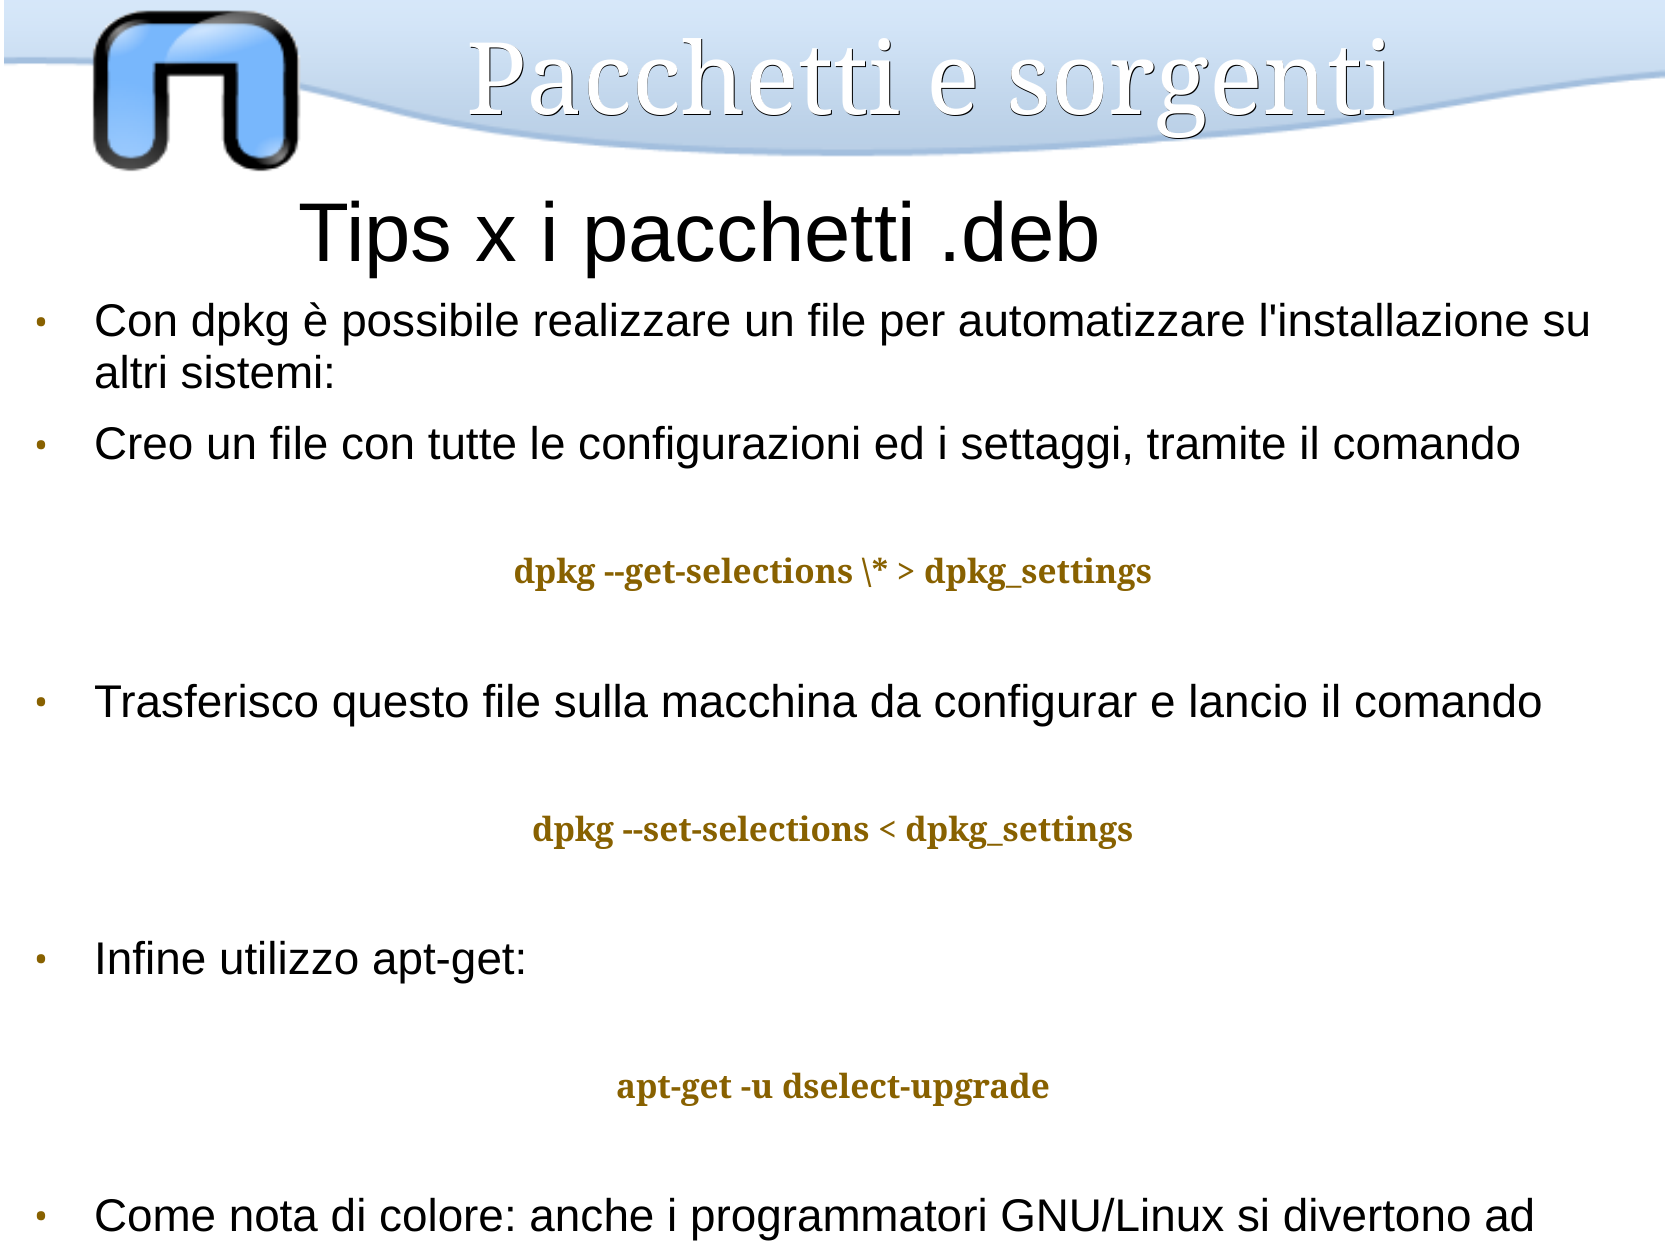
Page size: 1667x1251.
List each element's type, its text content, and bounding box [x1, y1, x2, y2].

picture [0, 0, 373, 295]
list Con dpkg è possibile realizzare un file per automatizzare l'installazione su altri sistemi: Creo un file con tutte le configurazioni ed i settaggi, tramite il comando dpkg --get-selections \* > dpkg_settings Trasferisco questo file sulla macchina da configurar e lancio il comando dpkg --set-selections < dpkg_settings Infine utilizzo apt-get: apt-get -u dselect-upgrade Come nota di colore: anche i programmatori GNU/Linux si divertono ad inserire easter egg nei loro lavori, provare ad eseguire il comando apt-get moo... [0, 295, 1667, 1251]
title Tips x i pacchetti .deb [283, 157, 1409, 295]
text_box Pacchetti e sorgenti [373, 0, 1497, 159]
picture [1409, 0, 1667, 295]
